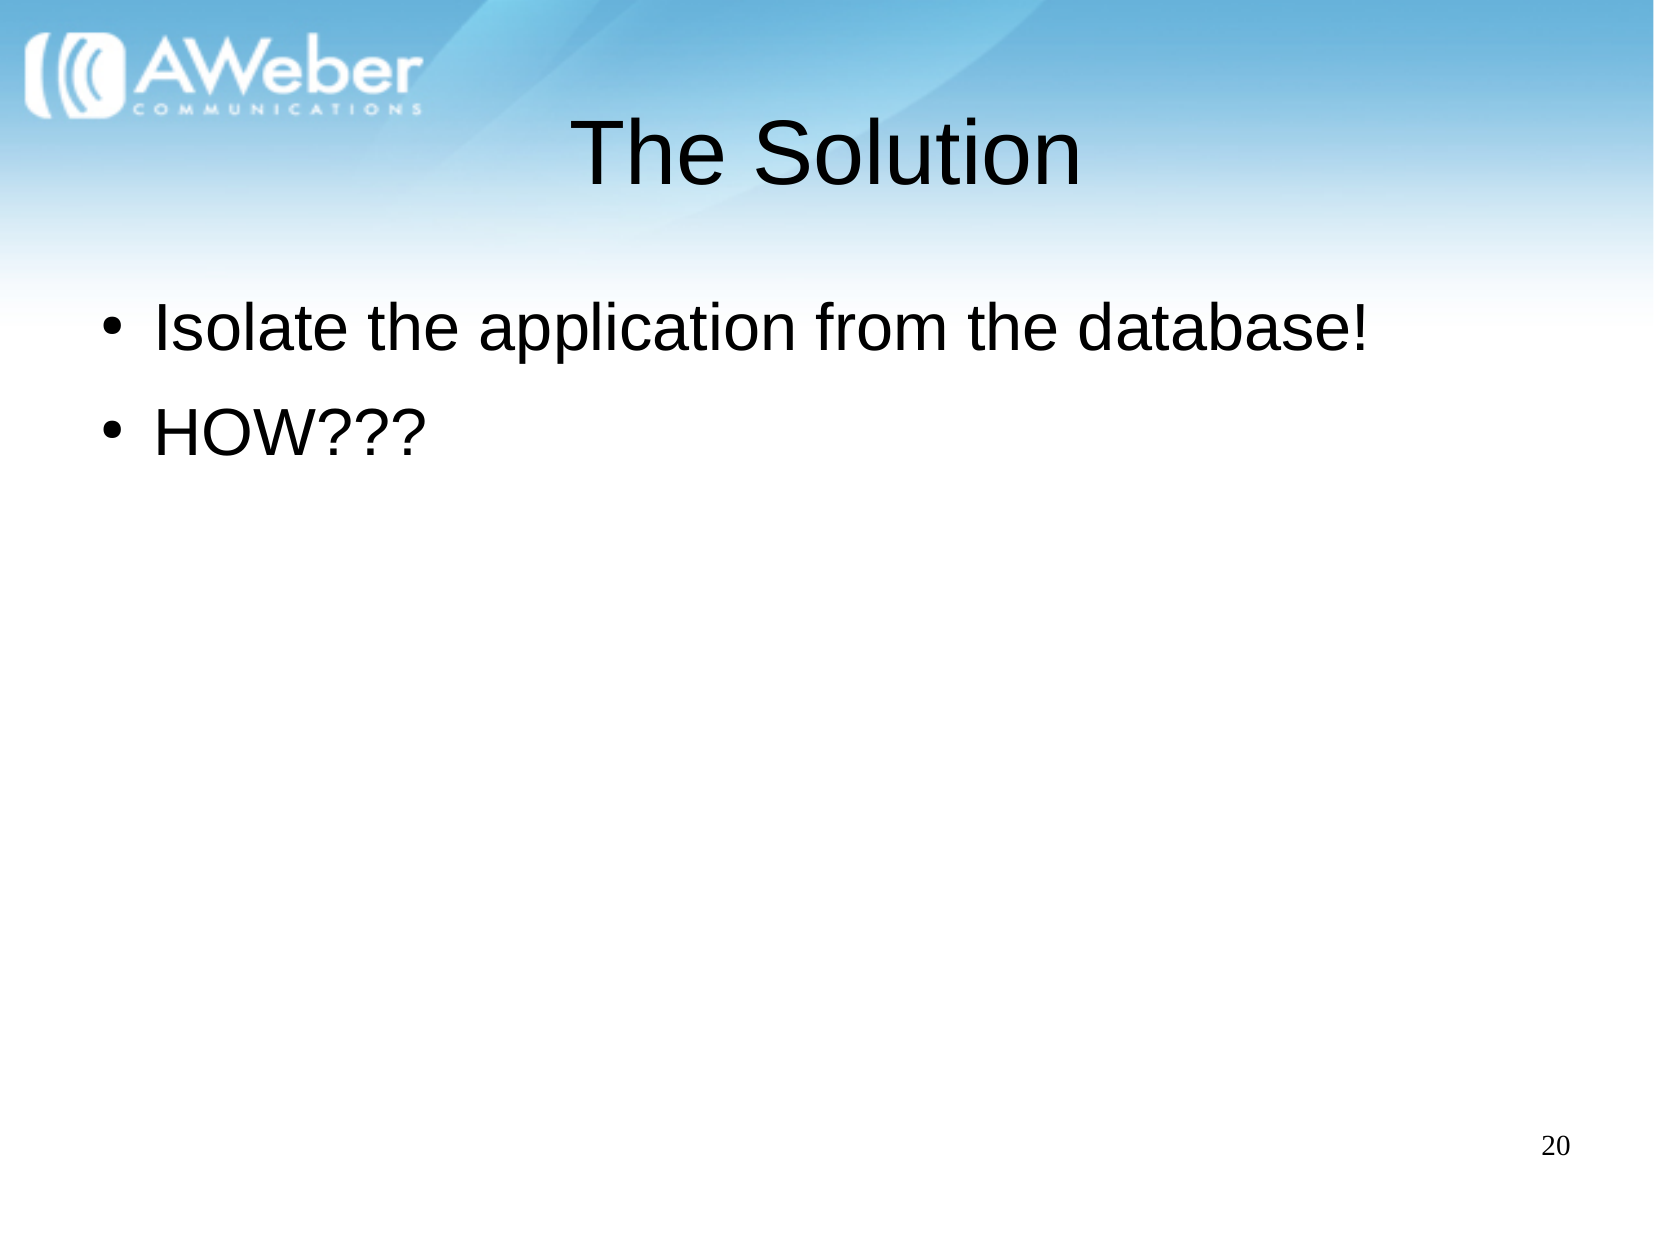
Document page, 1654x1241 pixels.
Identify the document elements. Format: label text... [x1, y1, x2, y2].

list Isolate the application from the database! HOW??? [82, 290, 1571, 1109]
title The Solution [82, 49, 1571, 257]
picture [0, 0, 1654, 376]
